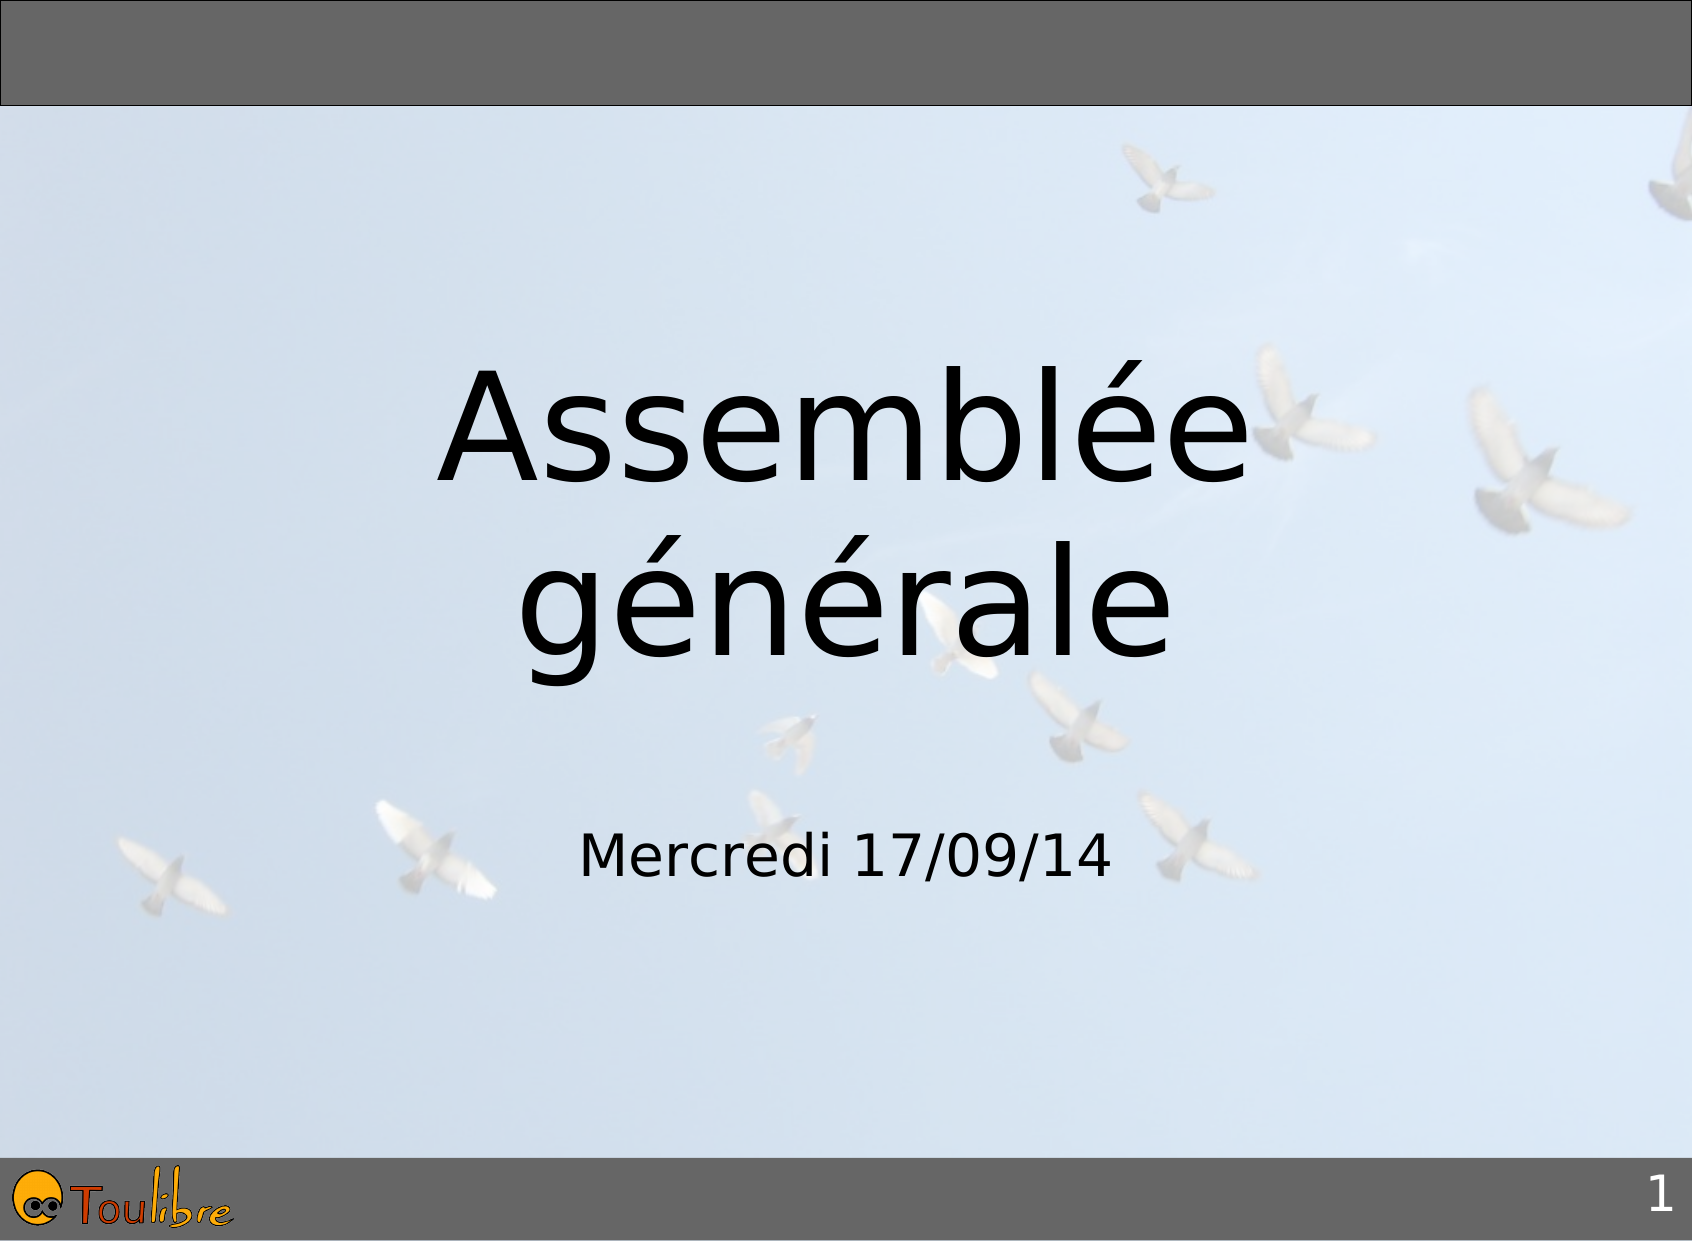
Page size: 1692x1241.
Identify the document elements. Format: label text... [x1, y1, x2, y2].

text_box Assemblée générale Mercredi 17/09/14 [0, 334, 1692, 898]
picture [12, 1165, 234, 1228]
